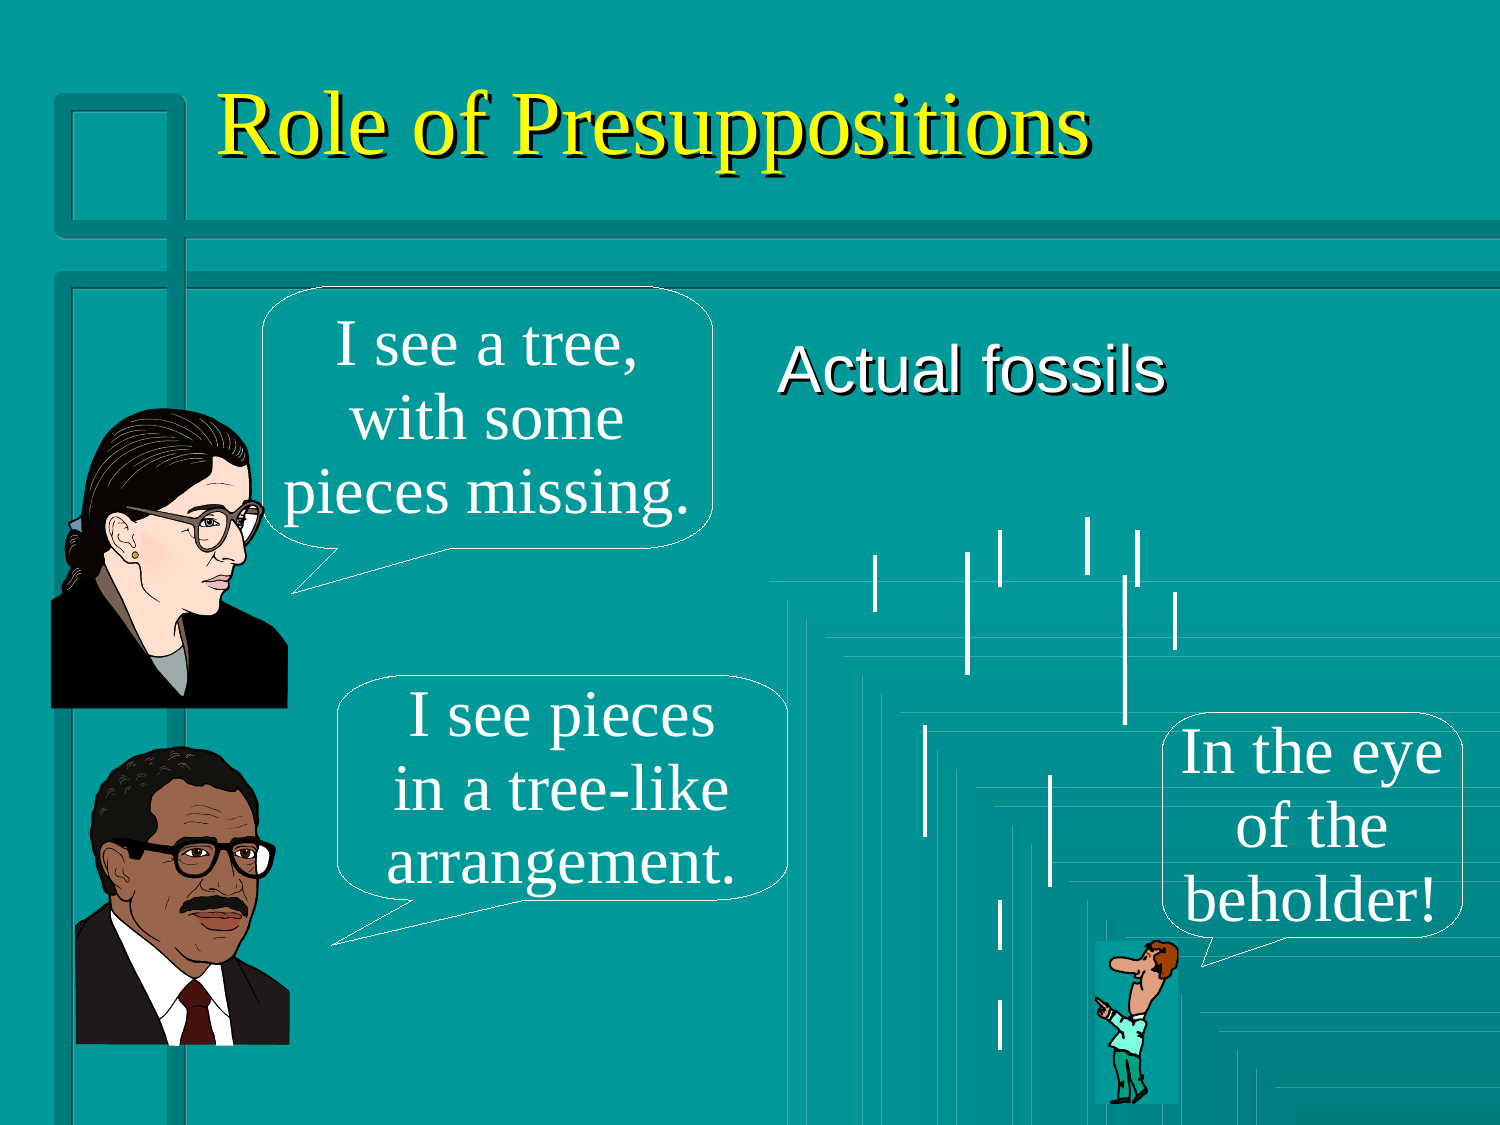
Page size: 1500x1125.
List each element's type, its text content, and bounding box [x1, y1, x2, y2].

picture [1093, 940, 1179, 1106]
text_box I see a tree, with some pieces missing. [262, 286, 713, 594]
title Role of Presuppositions [200, 34, 1476, 213]
picture [51, 408, 289, 709]
text_box I see pieces in a tree-like arrangement. [331, 675, 788, 946]
text_box In the eye of the beholder! [1162, 712, 1463, 967]
text_box Actual fossils [762, 324, 1338, 415]
picture [75, 745, 290, 1046]
